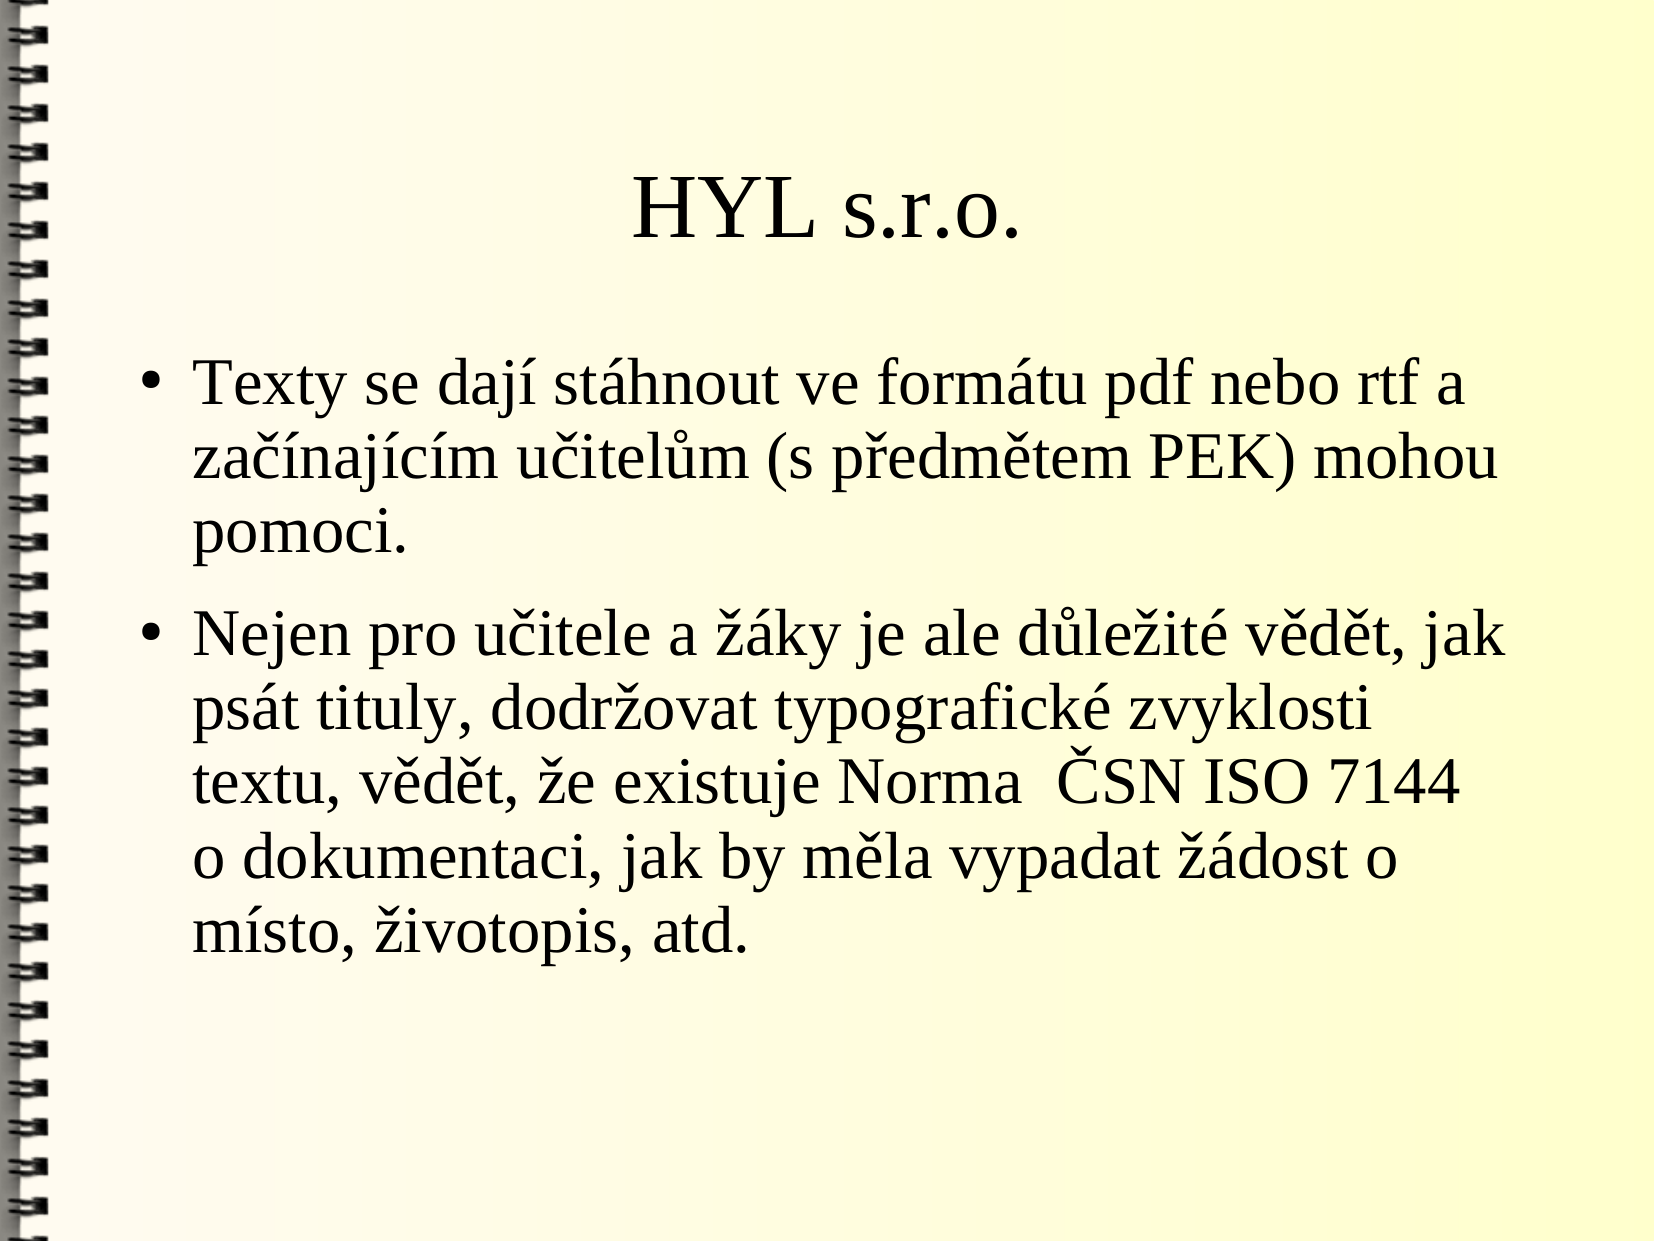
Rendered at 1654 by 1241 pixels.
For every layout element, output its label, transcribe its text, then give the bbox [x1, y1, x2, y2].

picture [0, 0, 1654, 1241]
title HYL s.r.o. [121, 102, 1534, 311]
list Texty se dají stáhnout ve formátu pdf nebo rtf a začínajícím učitelům (s předmětem PEK) mohou pomoci. Nejen pro učitele a žáky je ale důležité vědět, jak psát tituly, dodržovat typografické zvyklosti textu, vědět, že existuje Norma ČSN ISO 7144 o dokumentaci, jak by měla vypadat žádost o místo, životopis, atd. [121, 344, 1534, 1164]
